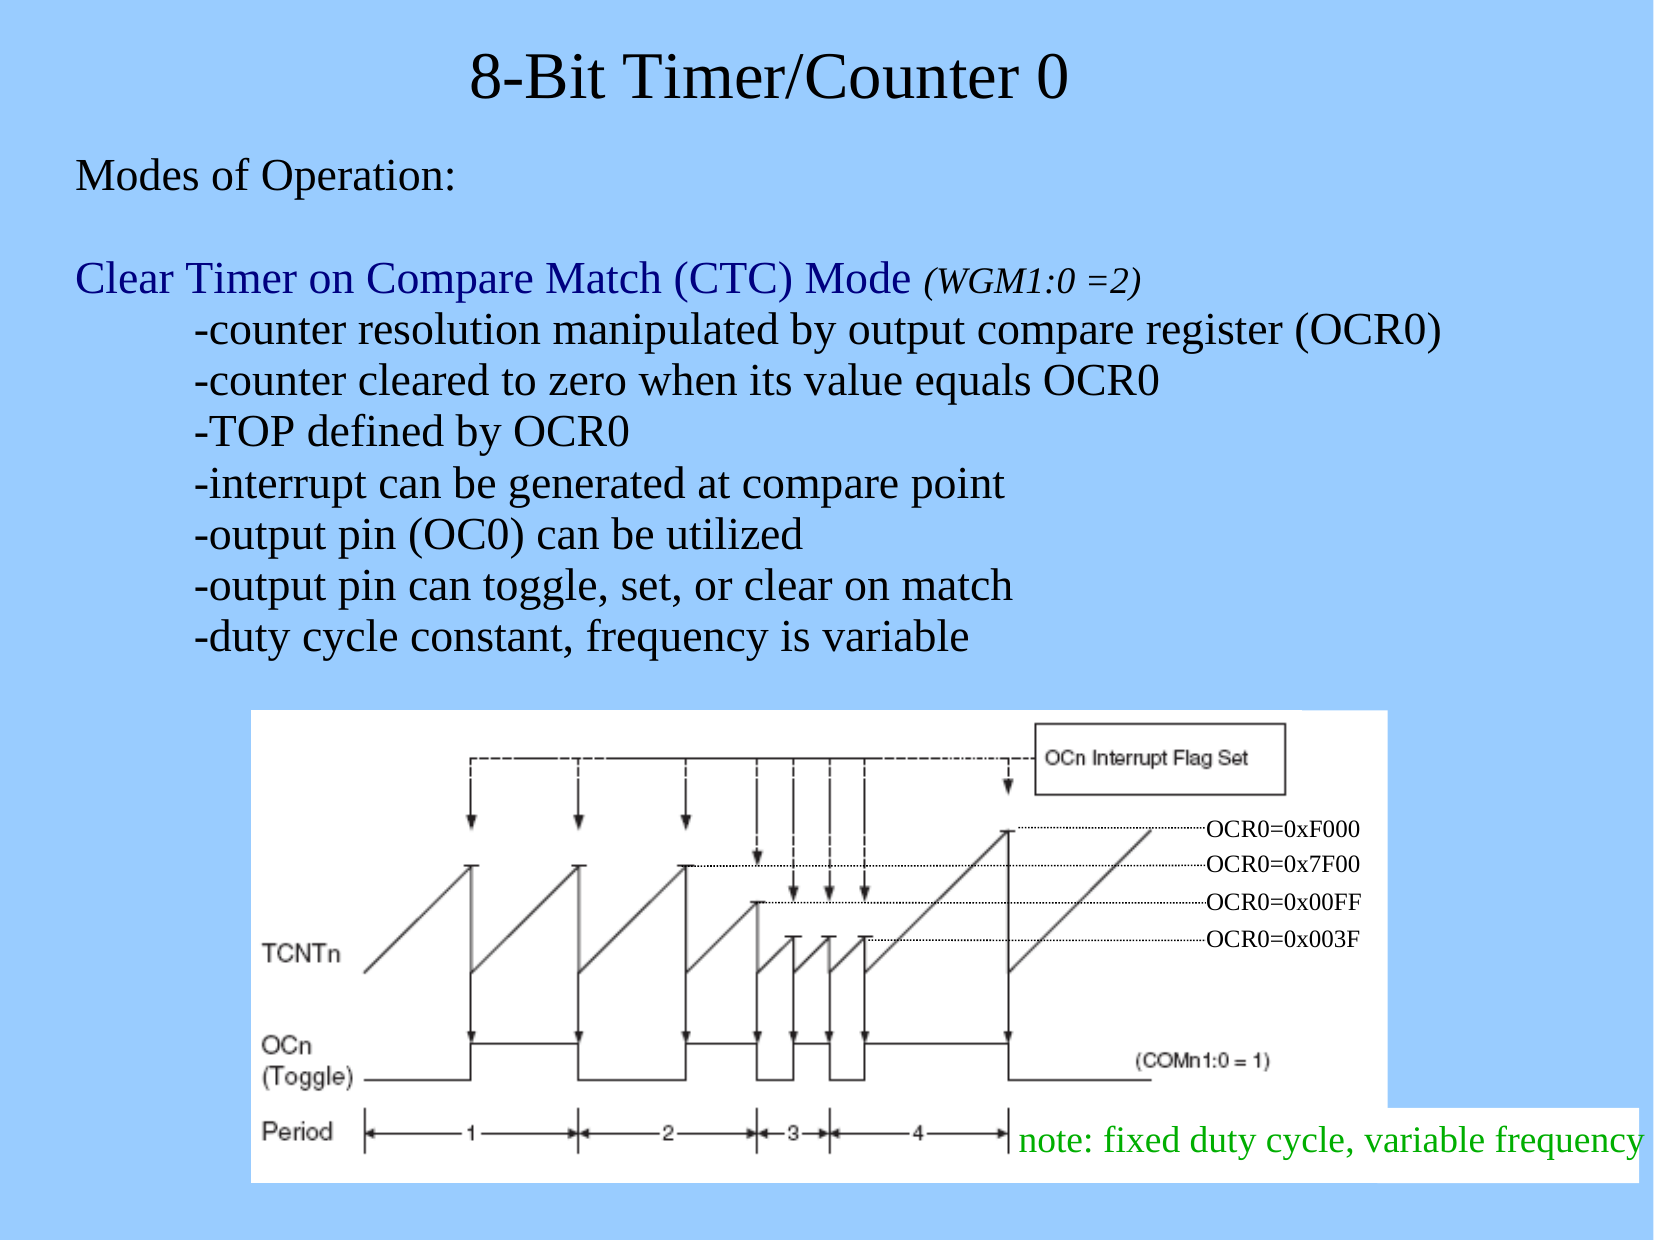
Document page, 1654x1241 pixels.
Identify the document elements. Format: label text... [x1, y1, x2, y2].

text_box [1301, 1161, 1640, 1184]
picture [251, 710, 1301, 1183]
text_box 8-Bit Timer/Counter 0 [470, 38, 1070, 113]
text_box [82, 212, 1549, 320]
text_box OCR0=0x003F [1205, 925, 1361, 954]
text_box [1301, 710, 1640, 1118]
text_box OCR0=0x00FF [1205, 887, 1362, 916]
text_box OCR0=0xF000 [1205, 814, 1361, 843]
text_box note: fixed duty cycle, variable frequency [1018, 1118, 1644, 1161]
text_box Modes of Operation: Clear Timer on Compare Match (CTC) Mode (WGM1:0 =2) -counter resolution manipulated by output compare register (OCR0) -counter cleared to zero when its value equals OCR0 -TOP defined by OCR0 -interrupt can be generated at compare point -output pin (OC0) can be utilized -output pin can toggle, set, or clear on match -duty cycle constant, frequency is variable [75, 149, 1576, 713]
text_box OCR0=0x7F00 [1205, 850, 1361, 879]
